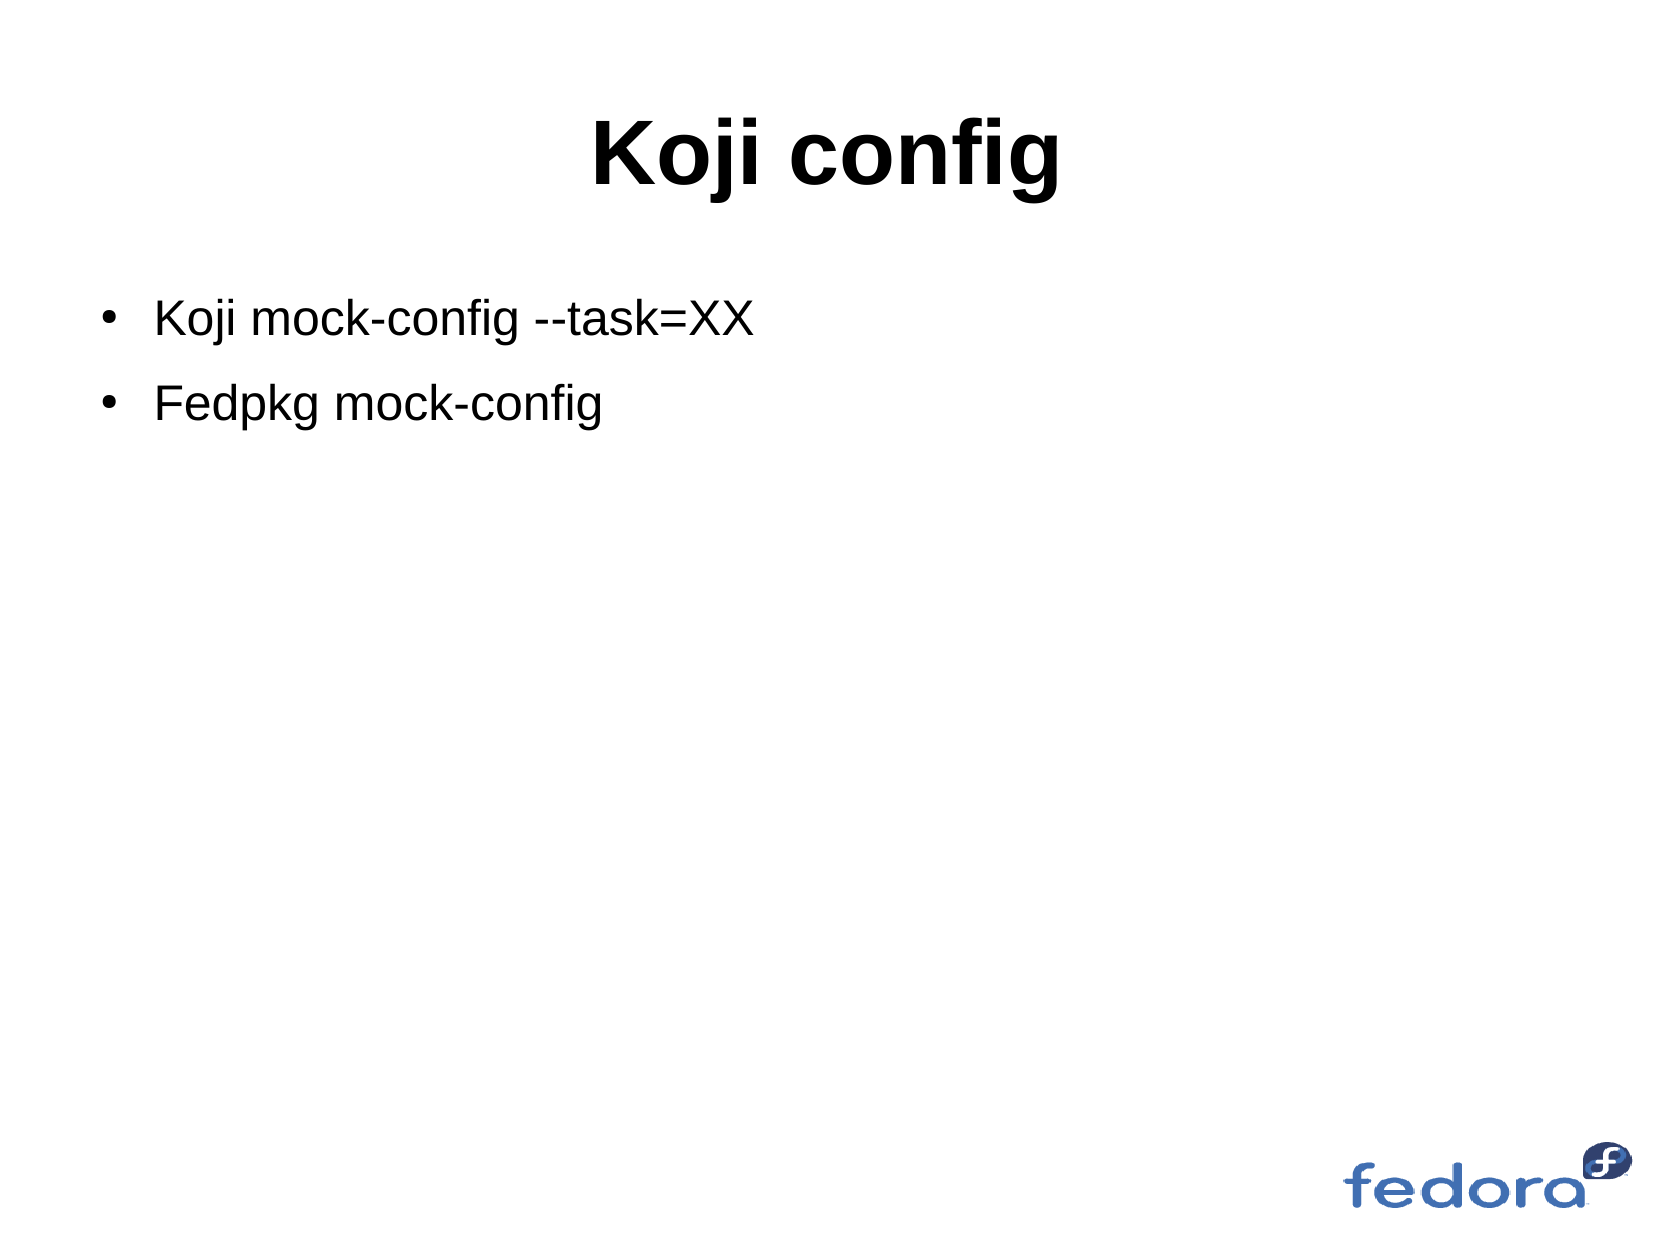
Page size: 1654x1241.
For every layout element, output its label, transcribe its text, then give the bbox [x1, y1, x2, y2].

picture [1332, 1124, 1651, 1227]
title Koji config [82, 49, 1571, 257]
list Koji mock-config --task=XX Fedpkg mock-config [82, 290, 1571, 1109]
